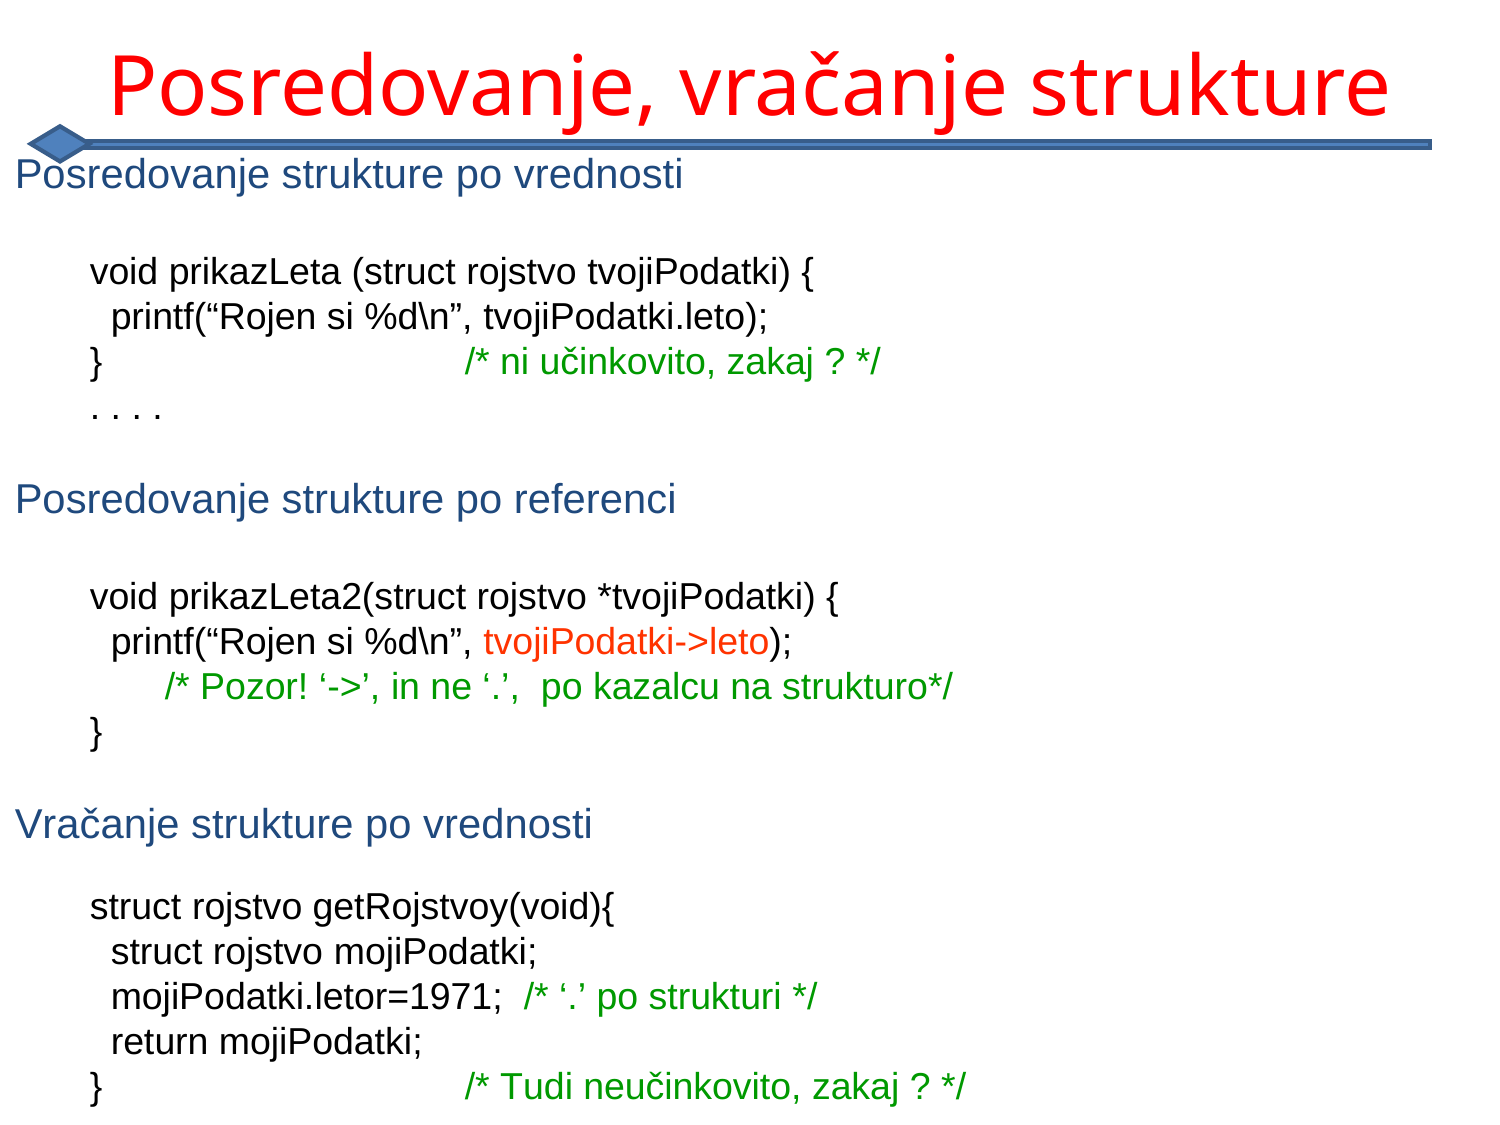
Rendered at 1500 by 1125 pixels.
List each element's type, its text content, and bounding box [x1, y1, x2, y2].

title Posredovanje, vračanje strukture [75, 23, 1426, 141]
text_box Posredovanje strukture po vrednosti void prikazLeta (struct rojstvo tvojiPodatki) { printf(“Rojen si %d\n”, tvojiPodatki.leto); } /* ni učinkovito, zakaj ? */ . . . . Posredovanje strukture po referenci void prikazLeta2(struct rojstvo *tvojiPodatki) { printf(“Rojen si %d\n”, tvojiPodatki->leto); /* Pozor! ‘->’, in ne ‘.’, po kazalcu na strukturo*/ } Vračanje strukture po vrednosti struct rojstvo getRojstvoy(void){ struct rojstvo mojiPodatki; mojiPodatki.letor=1971; /* ‘.’ po strukturi */ return mojiPodatki; } /* Tudi neučinkovito, zakaj ? */ [0, 139, 1500, 1115]
